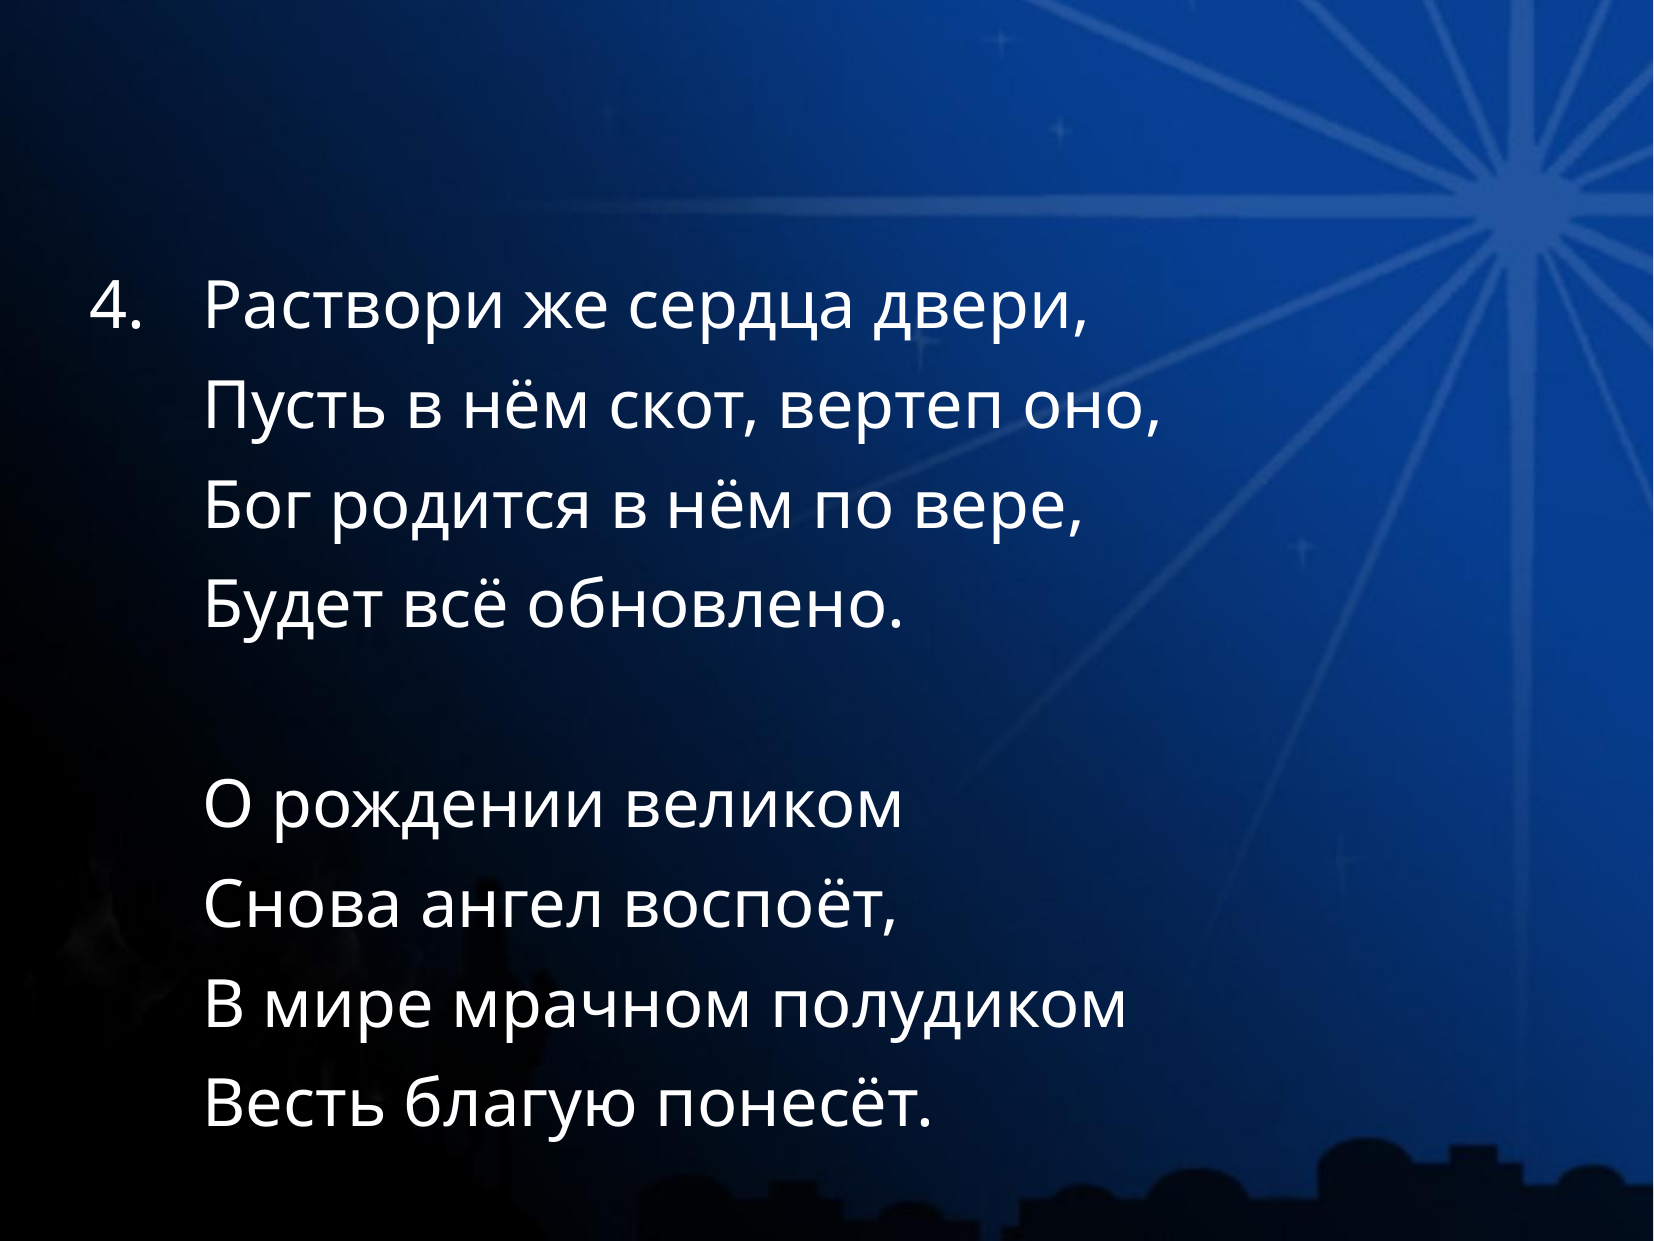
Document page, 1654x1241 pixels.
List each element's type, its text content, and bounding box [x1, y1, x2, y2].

text_box 4. Раствори же сердца двери, Пусть в нём скот, вертеп оно, Бог родится в нём по вере, Будет всё обновлено. О рождении великом Снова ангел воспоёт, В мире мрачном полудиком Весть благую понесёт. [75, 150, 1576, 1163]
picture [0, 0, 1654, 1241]
